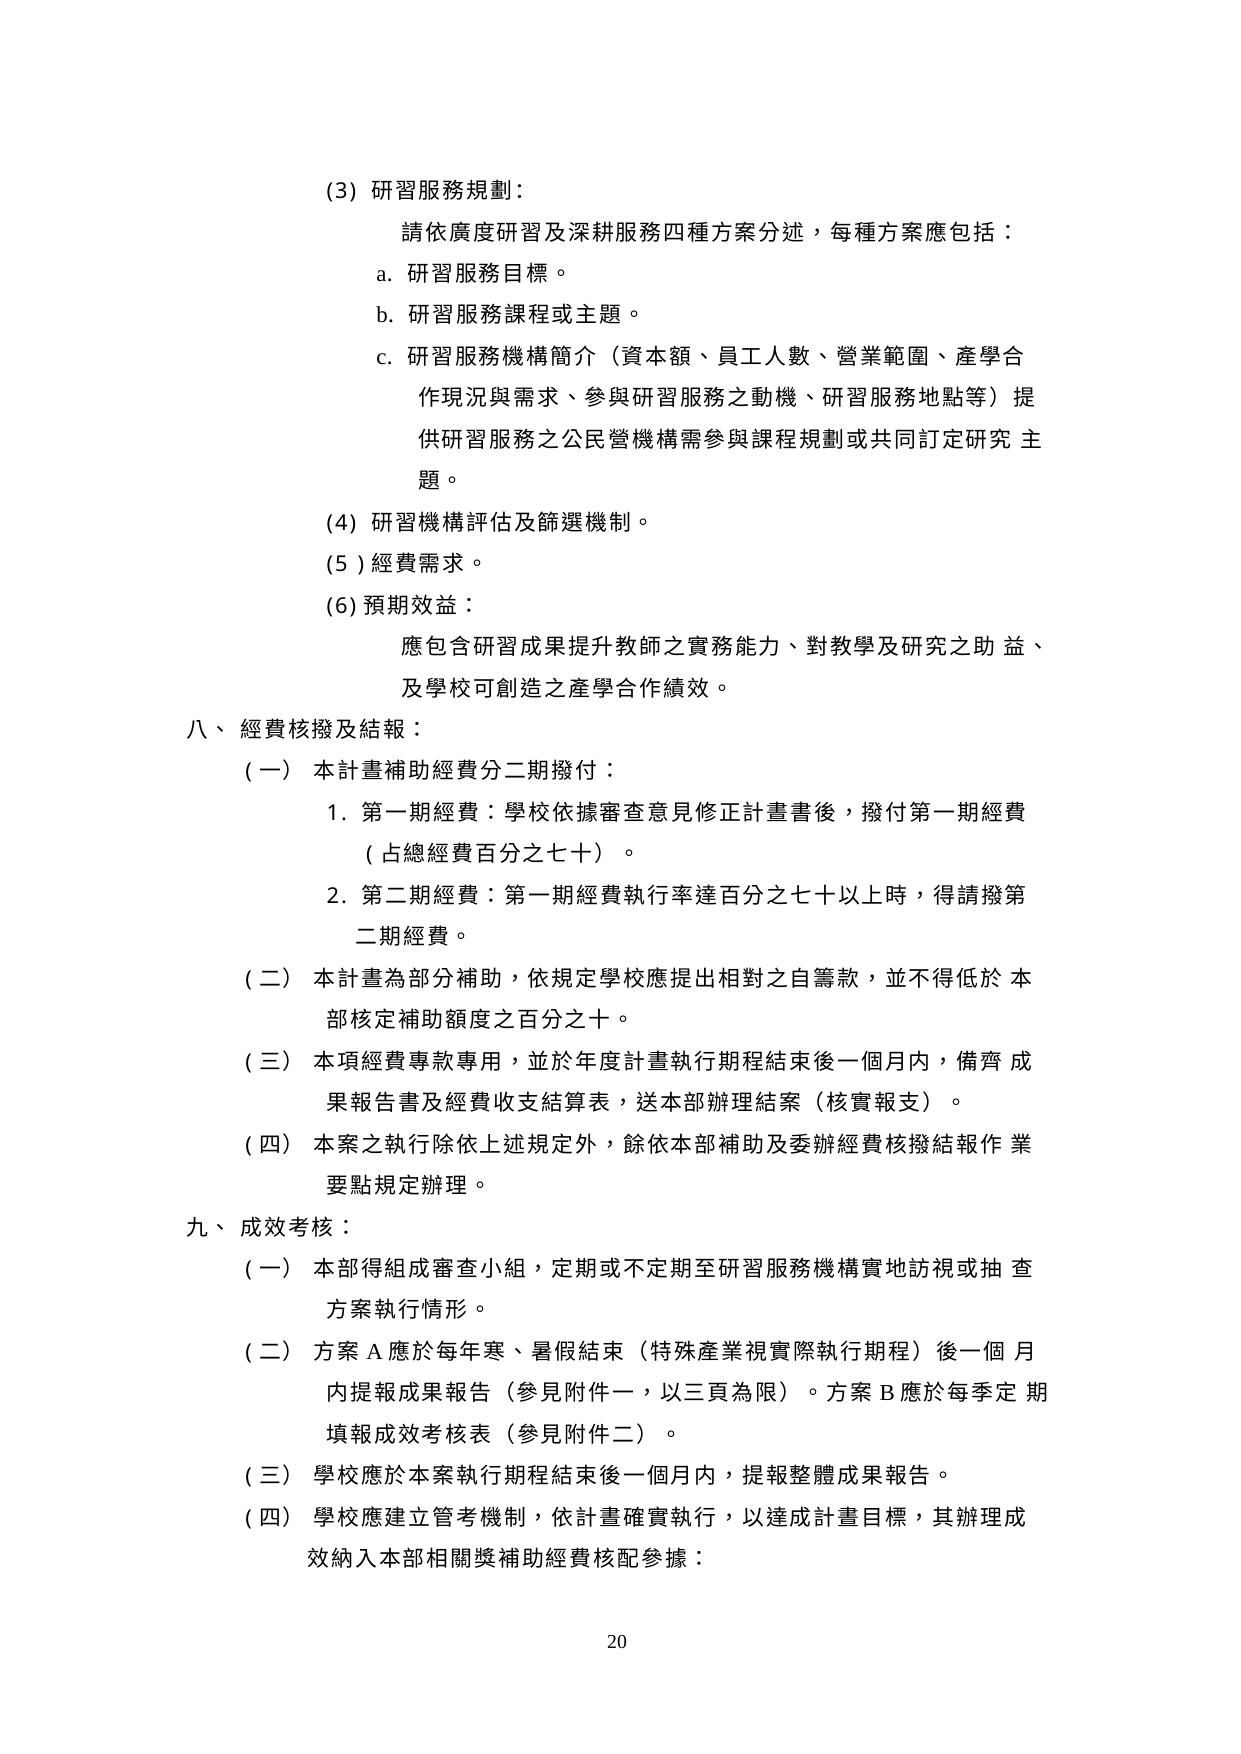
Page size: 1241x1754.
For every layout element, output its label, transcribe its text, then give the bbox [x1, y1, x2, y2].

text_box 20 [607, 1629, 633, 1649]
text_box (3) 研習服務規劃： 請依廣度研習及深耕服務四種方案分述，每種方案應包括： a. 研習服務目標。 b. 研習服務課程或主題。 c. 研習服務機構簡介（資本額、員工人數、營業範圍、產學合 作現況與需求、參與研習服務之動機、研習服務地點等）提 供研習服務之公民營機構需參與課程規劃或共同訂定研究 主題。 (4) 研習機構評估及篩選機制。 (5 )經費需求。 (6)預期效益： 應包含研習成果提升教師之實務能力、對教學及研究之助 益、及學校可創造之產學合作績效。 八、 經費核撥及結報： (一） 本計晝補助經費分二期撥付： 1. 第一期經費：學校依據審查意見修正計晝書後，撥付第一期經費 (占總經費百分之七十）。 2. 第二期經費：第一期經費執行率達百分之七十以上時，得請撥第 二期經費。 (二） 本計晝為部分補助，依規定學校應提出相對之自籌款，並不得低於 本部核定補助額度之百分之十。 (三） 本項經費專款專用，並於年度計晝執行期程結束後一個月内，備齊 成果報告書及經費收支結算表，送本部辦理結案（核實報支）。 (四） 本案之執行除依上述規定外，餘依本部補助及委辦經費核撥結報作 業要點規定辦理。 九、 成效考核： (一） 本部得組成審查小組，定期或不定期至研習服務機構實地訪視或抽 查方案執行情形。 (二） 方案A應於每年寒、暑假結束（特殊產業視實際執行期程）後一個 月内提報成果報告（參見附件一，以三頁為限）。方案B應於每季定 期填報成效考核表（參見附件二）。 (三） 學校應於本案執行期程結束後一個月内，提報整體成果報告。 (四） 學校應建立管考機制，依計晝確實執行，以達成計晝目標，其辦理成 效納入本部相關獎補助經費核配參據： [186, 162, 1055, 1566]
